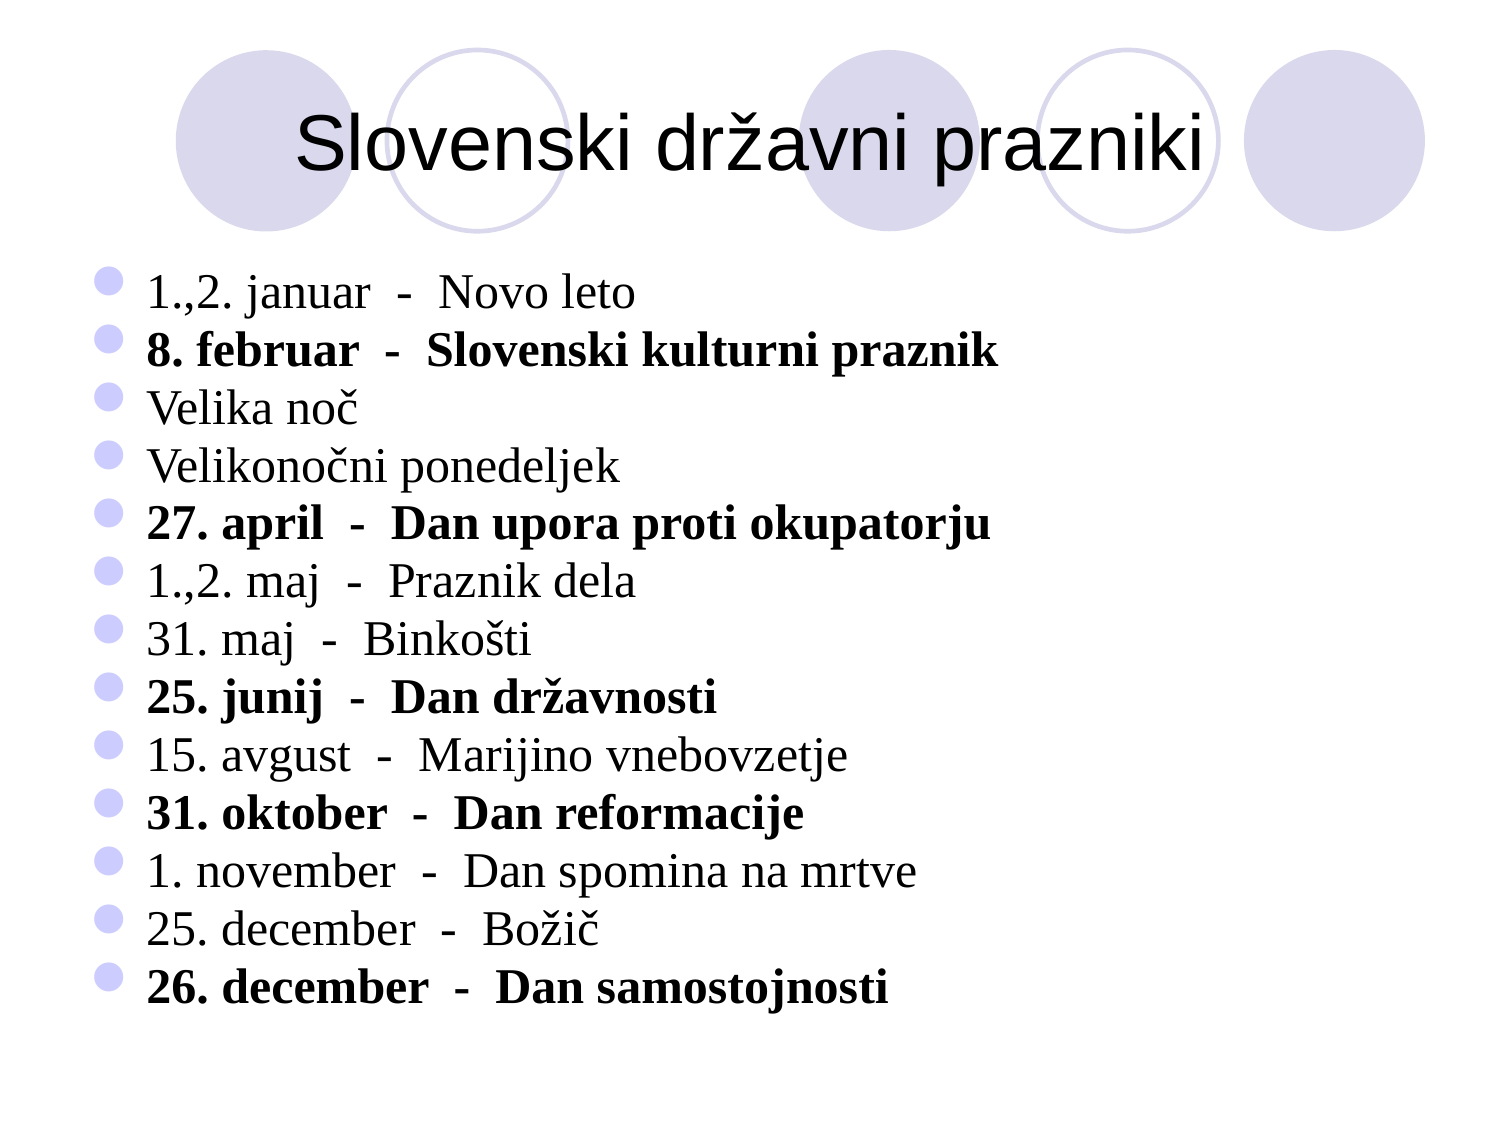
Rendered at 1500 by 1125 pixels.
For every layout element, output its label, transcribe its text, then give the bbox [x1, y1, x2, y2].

title Slovenski državni prazniki [75, 45, 1425, 233]
list 1.,2. januar - Novo leto 8. februar - Slovenski kulturni praznik Velika noč Velikonočni ponedeljek 27. april - Dan upora proti okupatorju 1.,2. maj - Praznik dela 31. maj - Binkošti 25. junij - Dan državnosti 15. avgust - Marijino vnebovzetje 31. oktober - Dan reformacije 1. november - Dan spomina na mrtve 25. december - Božič 26. december - Dan samostojnosti [75, 262, 1425, 1006]
